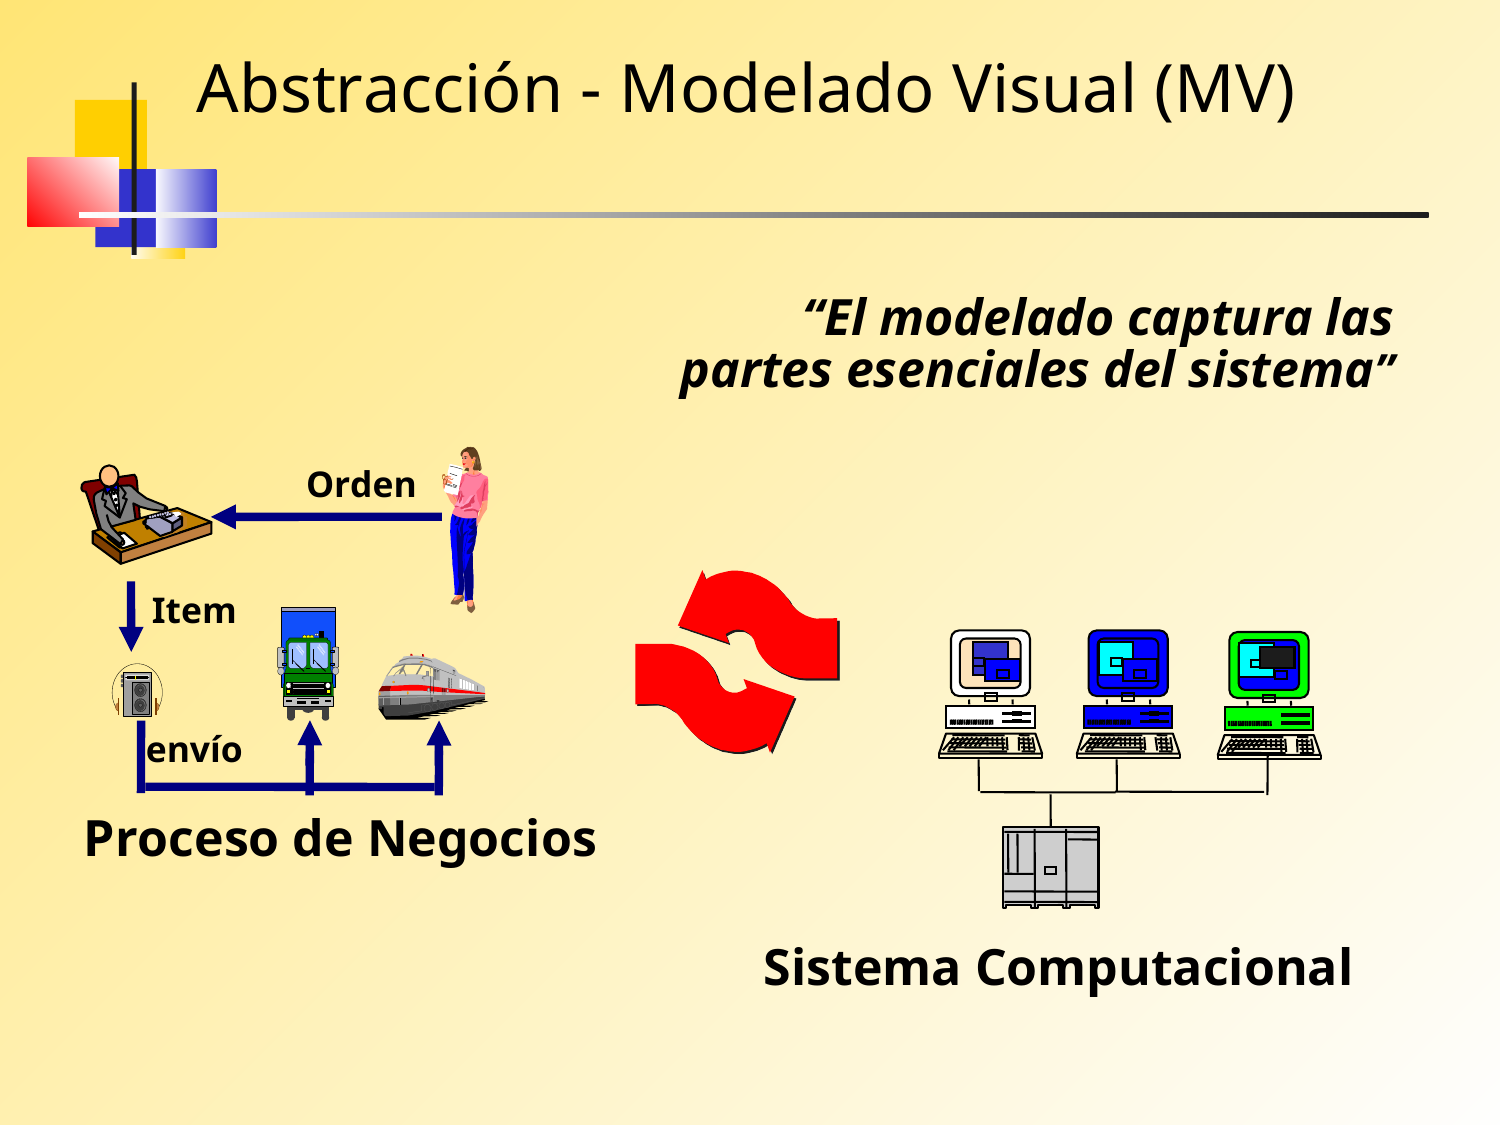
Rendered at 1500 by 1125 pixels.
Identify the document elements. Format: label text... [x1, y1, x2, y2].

text_box envío [146, 725, 257, 778]
title Abstracción - Modelado Visual (MV) [187, 37, 1466, 126]
text_box Sistema Computacional [749, 936, 1369, 1003]
picture [277, 607, 346, 728]
text_box [1229, 632, 1309, 698]
text_box [635, 643, 795, 753]
text_box [677, 570, 838, 679]
text_box [81, 465, 212, 564]
picture [378, 653, 496, 727]
text_box Proceso de Negocios [68, 807, 612, 874]
text_box [1088, 630, 1168, 697]
text_box [1224, 707, 1313, 730]
picture [111, 663, 170, 724]
text_box [1002, 827, 1099, 909]
text_box Item [138, 586, 250, 639]
text_box Orden [293, 460, 431, 512]
text_box envío [132, 725, 136, 778]
text_box [946, 705, 1035, 729]
text_box [951, 630, 1030, 697]
picture [441, 446, 496, 621]
text_box “El modelado captura las partes esenciales del sistema” [665, 286, 1410, 436]
text_box [1083, 705, 1173, 729]
